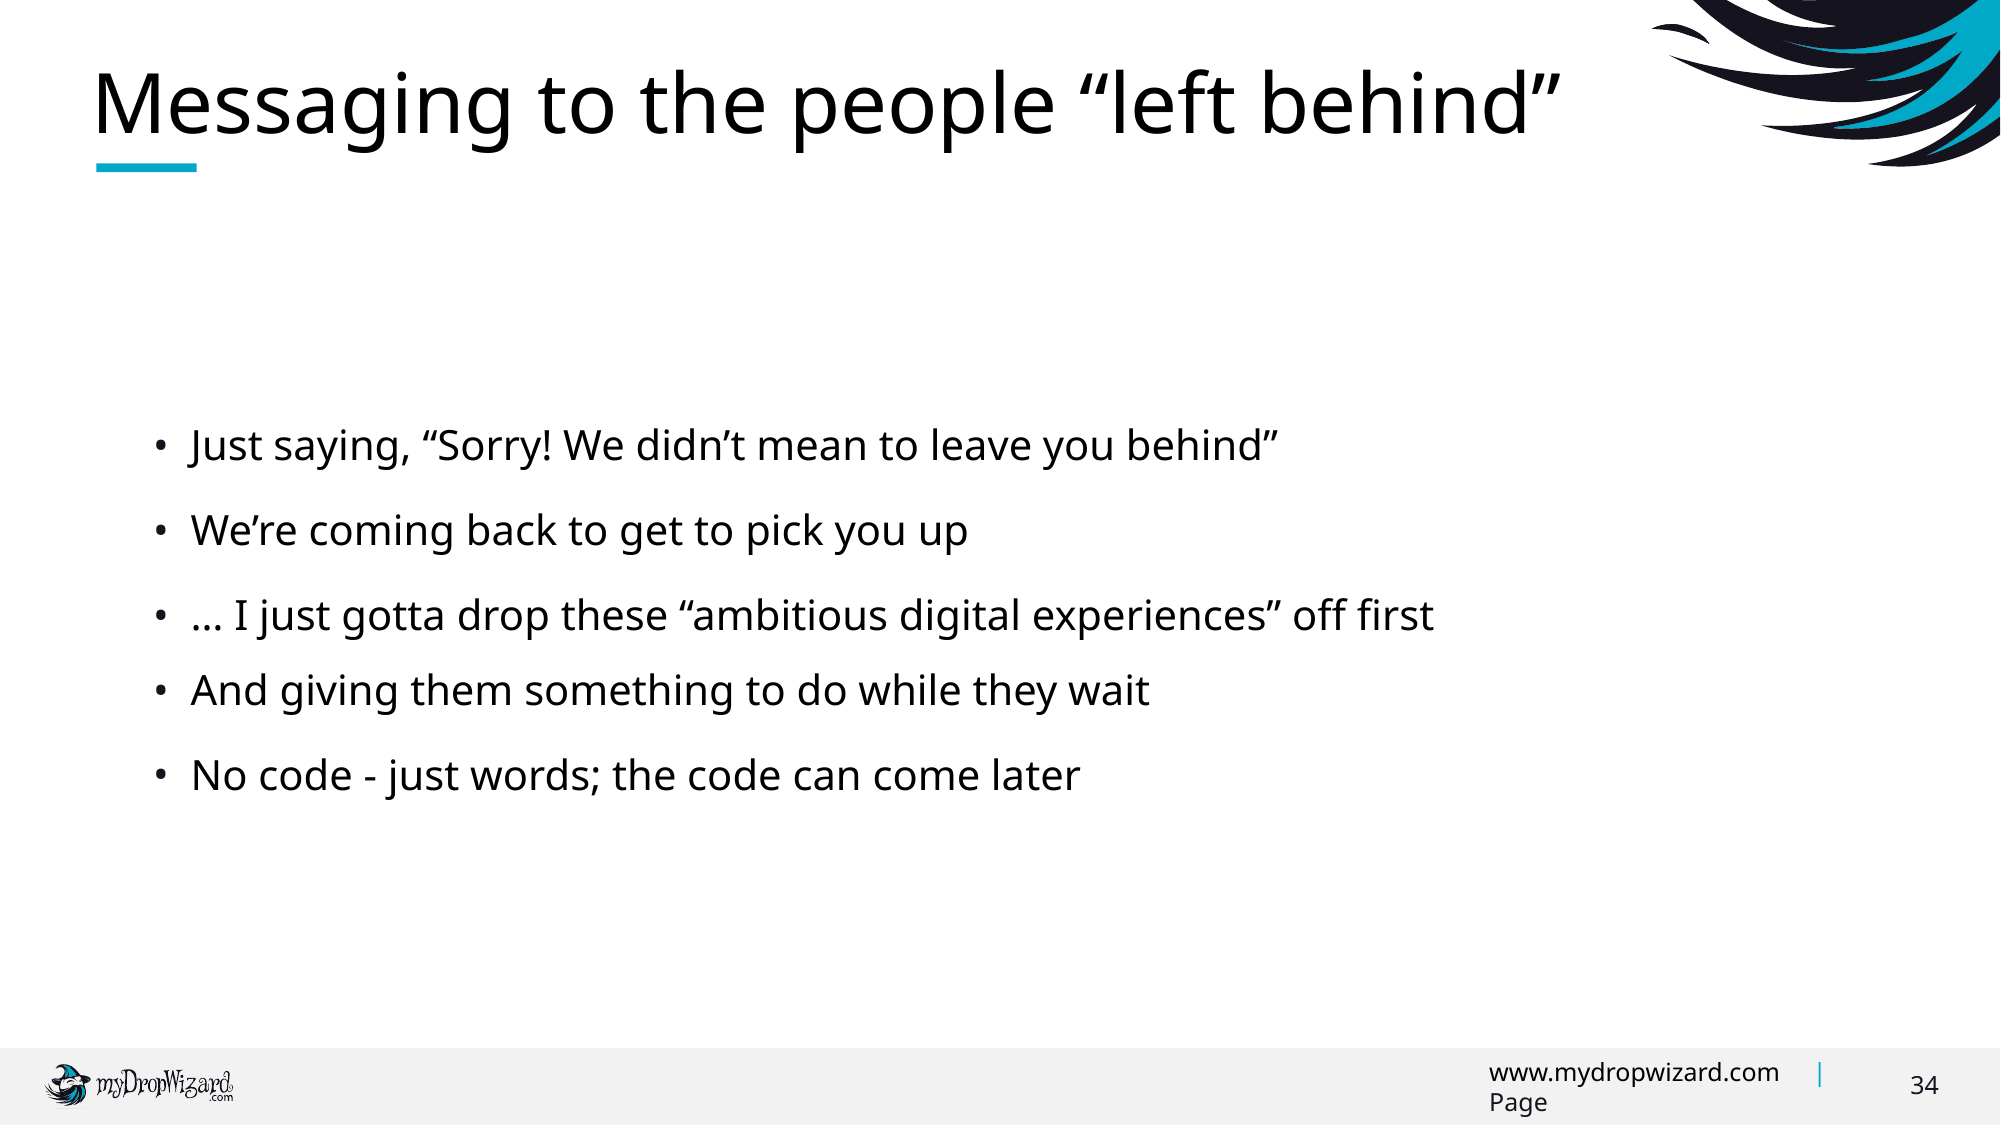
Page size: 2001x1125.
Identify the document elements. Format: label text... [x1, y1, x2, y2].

title Messaging to the people “left behind” [76, 47, 1863, 166]
slide_number <number> [1895, 1057, 1969, 1117]
list Just saying, “Sorry! We didn’t mean to leave you behind” We’re coming back to get to pick you up … I just gotta drop these “ambitious digital experiences” off first And giving them something to do while they wait No code - just words; the code can come later [138, 194, 1864, 1014]
